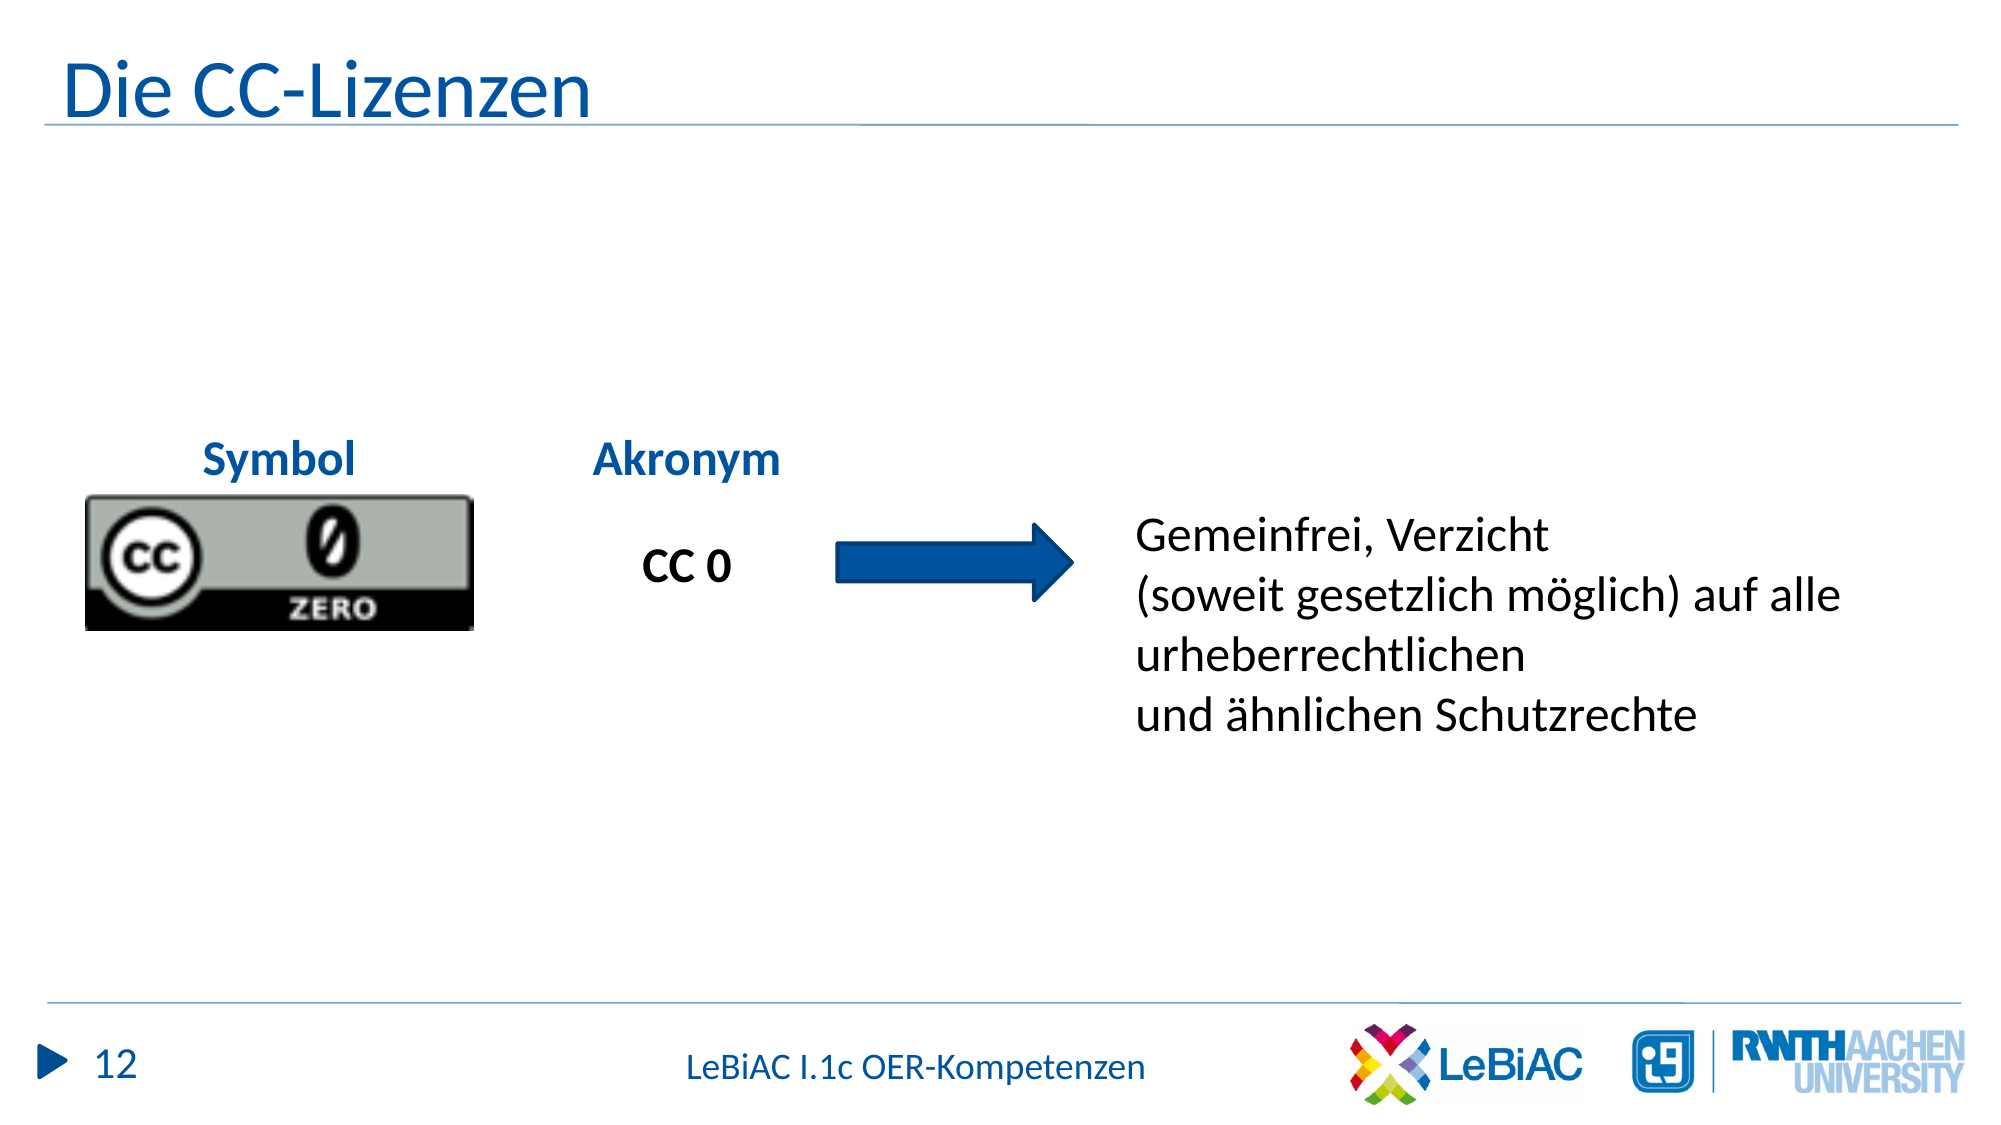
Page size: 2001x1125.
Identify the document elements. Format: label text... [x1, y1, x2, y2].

picture [85, 494, 474, 631]
text_box [837, 524, 1072, 601]
title Die CC-Lizenzen [47, 42, 1959, 125]
picture [1631, 1028, 1966, 1094]
text_box Akronym [577, 417, 797, 493]
text_box Symbol [187, 417, 372, 493]
text_box CC 0 [627, 524, 747, 600]
picture [1350, 1024, 1582, 1105]
text_box Gemeinfrei, Verzicht (soweit gesetzlich möglich) auf alle urheberrechtlichen und ähnlichen Schutzrechte [1120, 494, 1869, 750]
